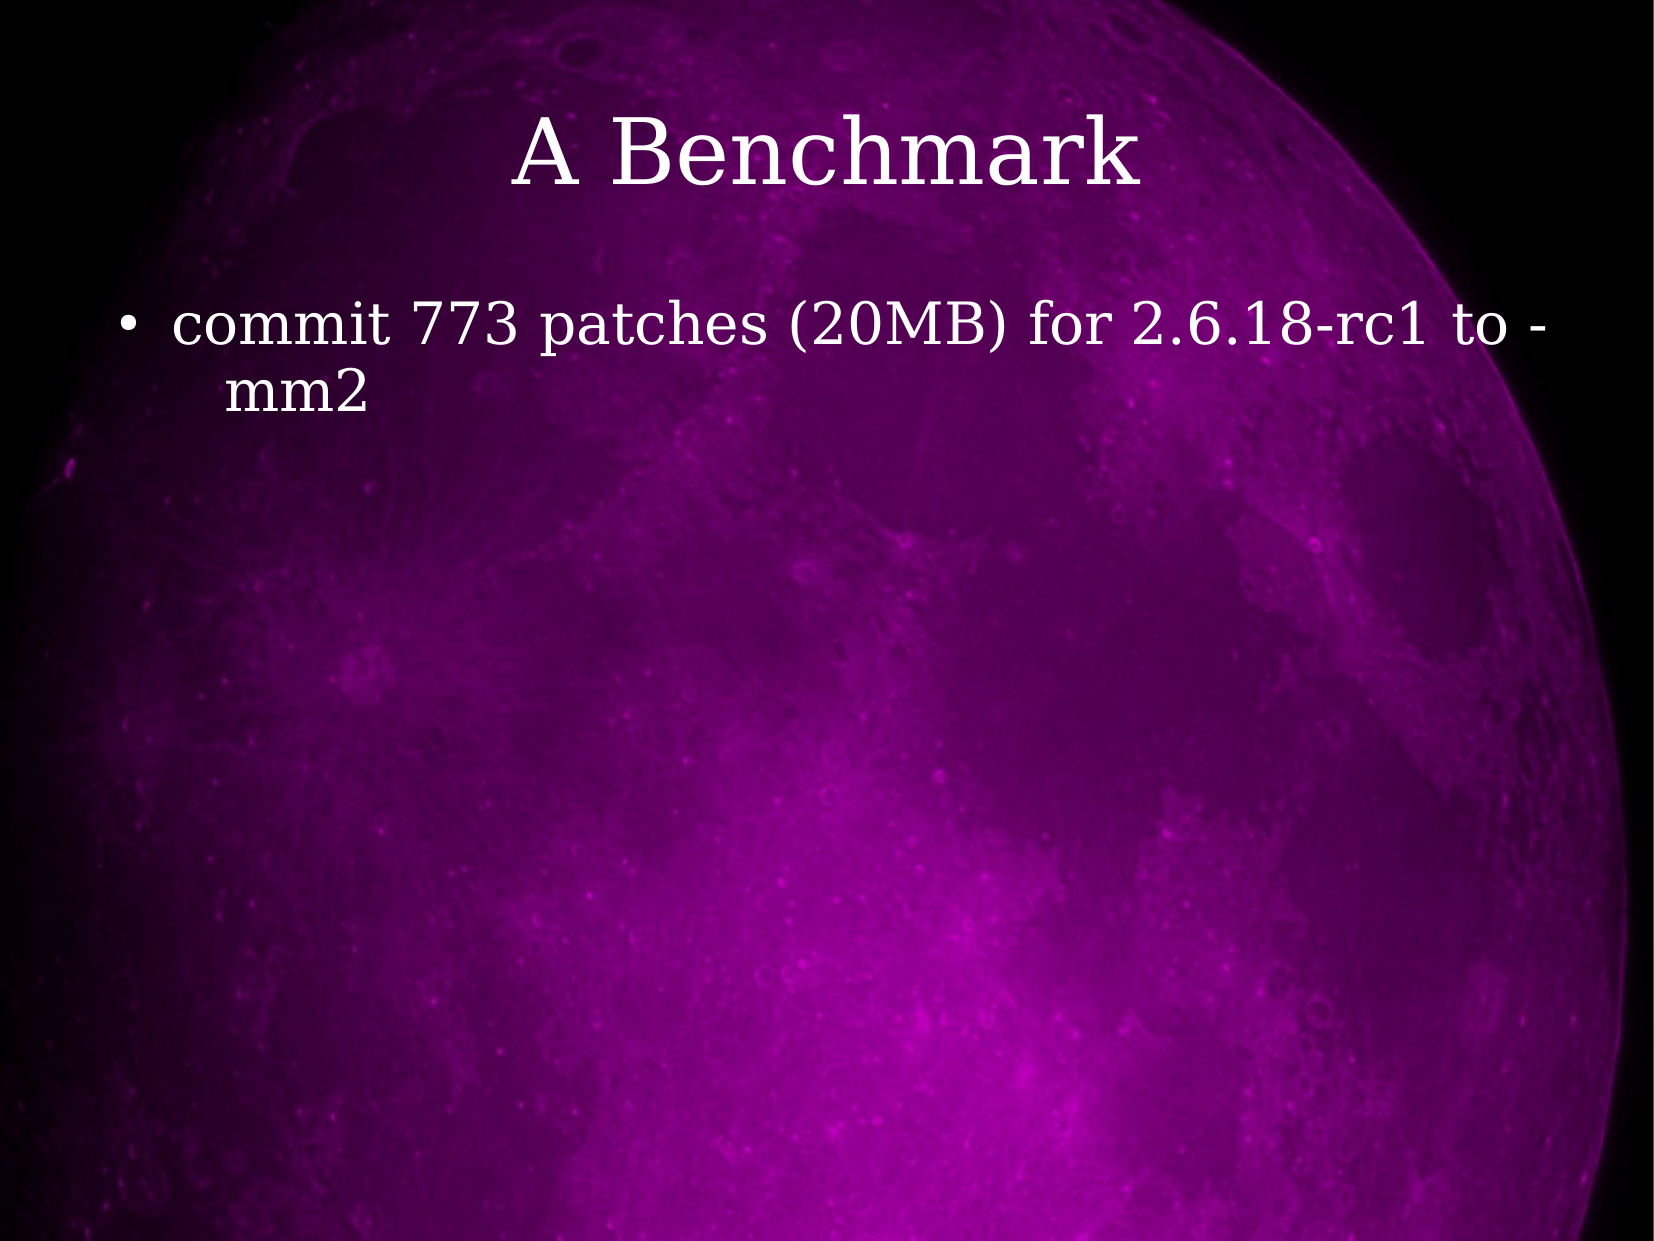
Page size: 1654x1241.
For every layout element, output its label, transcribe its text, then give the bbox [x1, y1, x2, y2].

title A Benchmark [82, 49, 1571, 257]
list commit 773 patches (20MB) for 2.6.18-rc1 to -mm2 [82, 290, 1571, 1109]
picture [0, 0, 1654, 1241]
